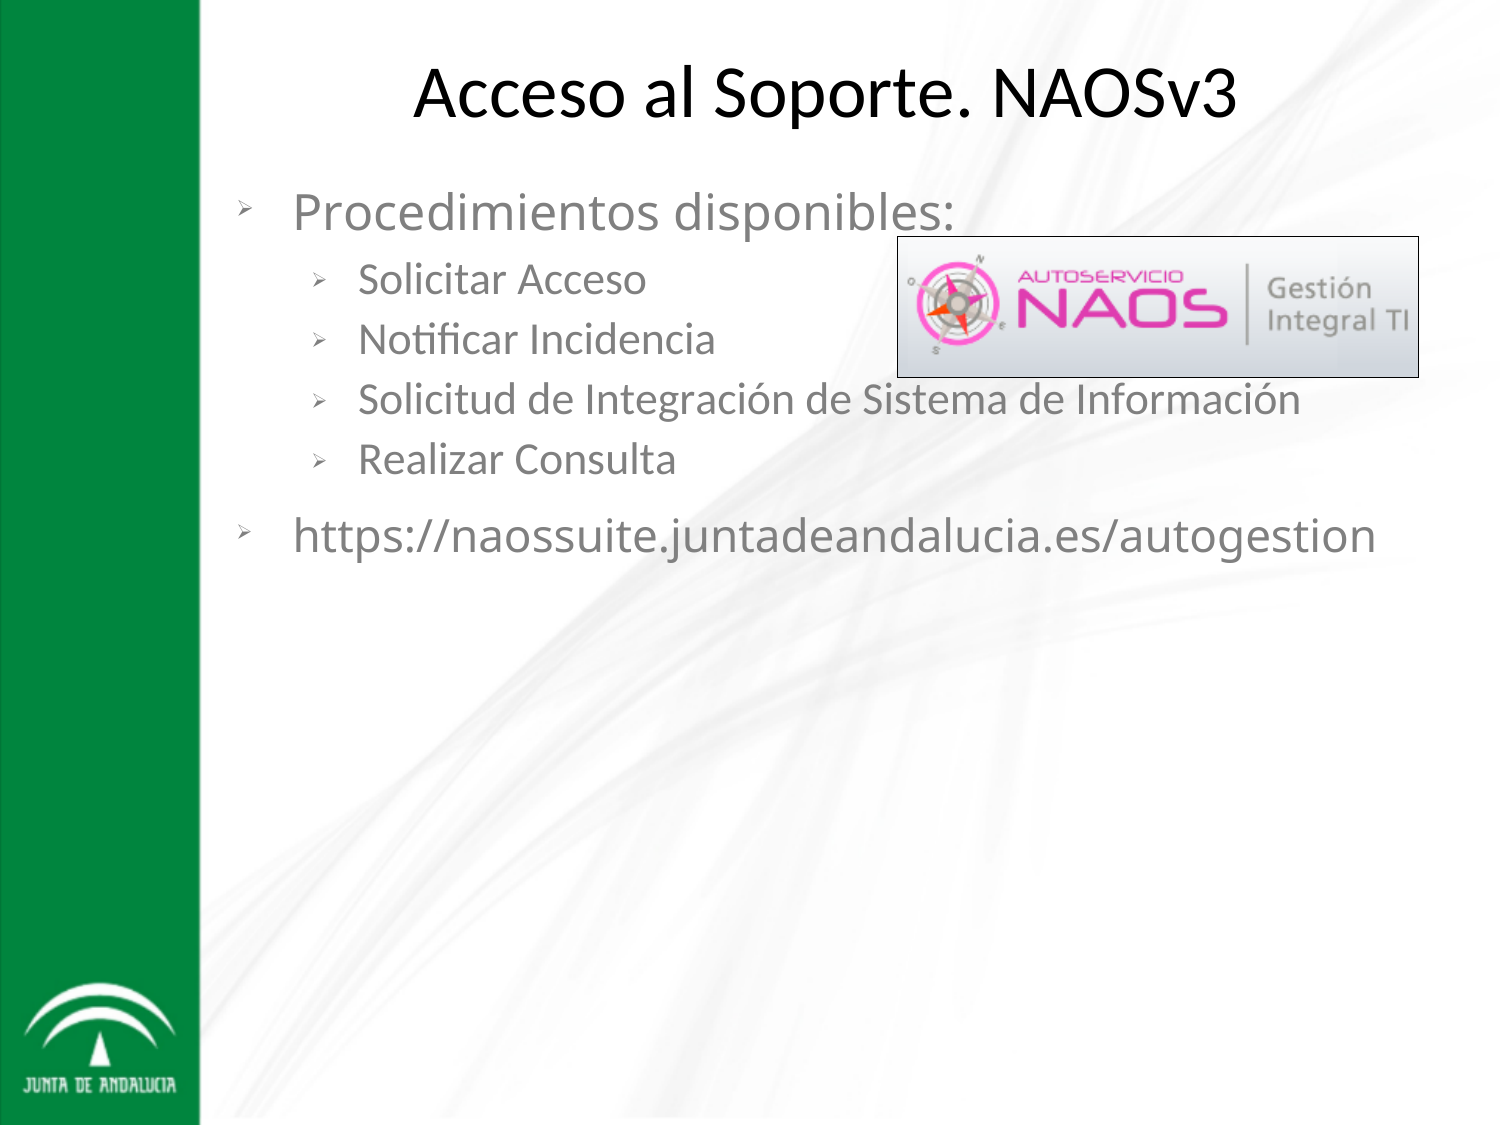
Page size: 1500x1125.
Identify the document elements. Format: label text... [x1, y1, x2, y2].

picture [0, 0, 1500, 1125]
title Acceso al Soporte. NAOSv3 [151, 35, 1500, 163]
list Procedimientos disponibles: Solicitar Acceso Notificar Incidencia Solicitud de Integración de Sistema de Información Realizar Consulta https://naossuite.juntadeandalucia.es/autogestion [236, 177, 1477, 904]
